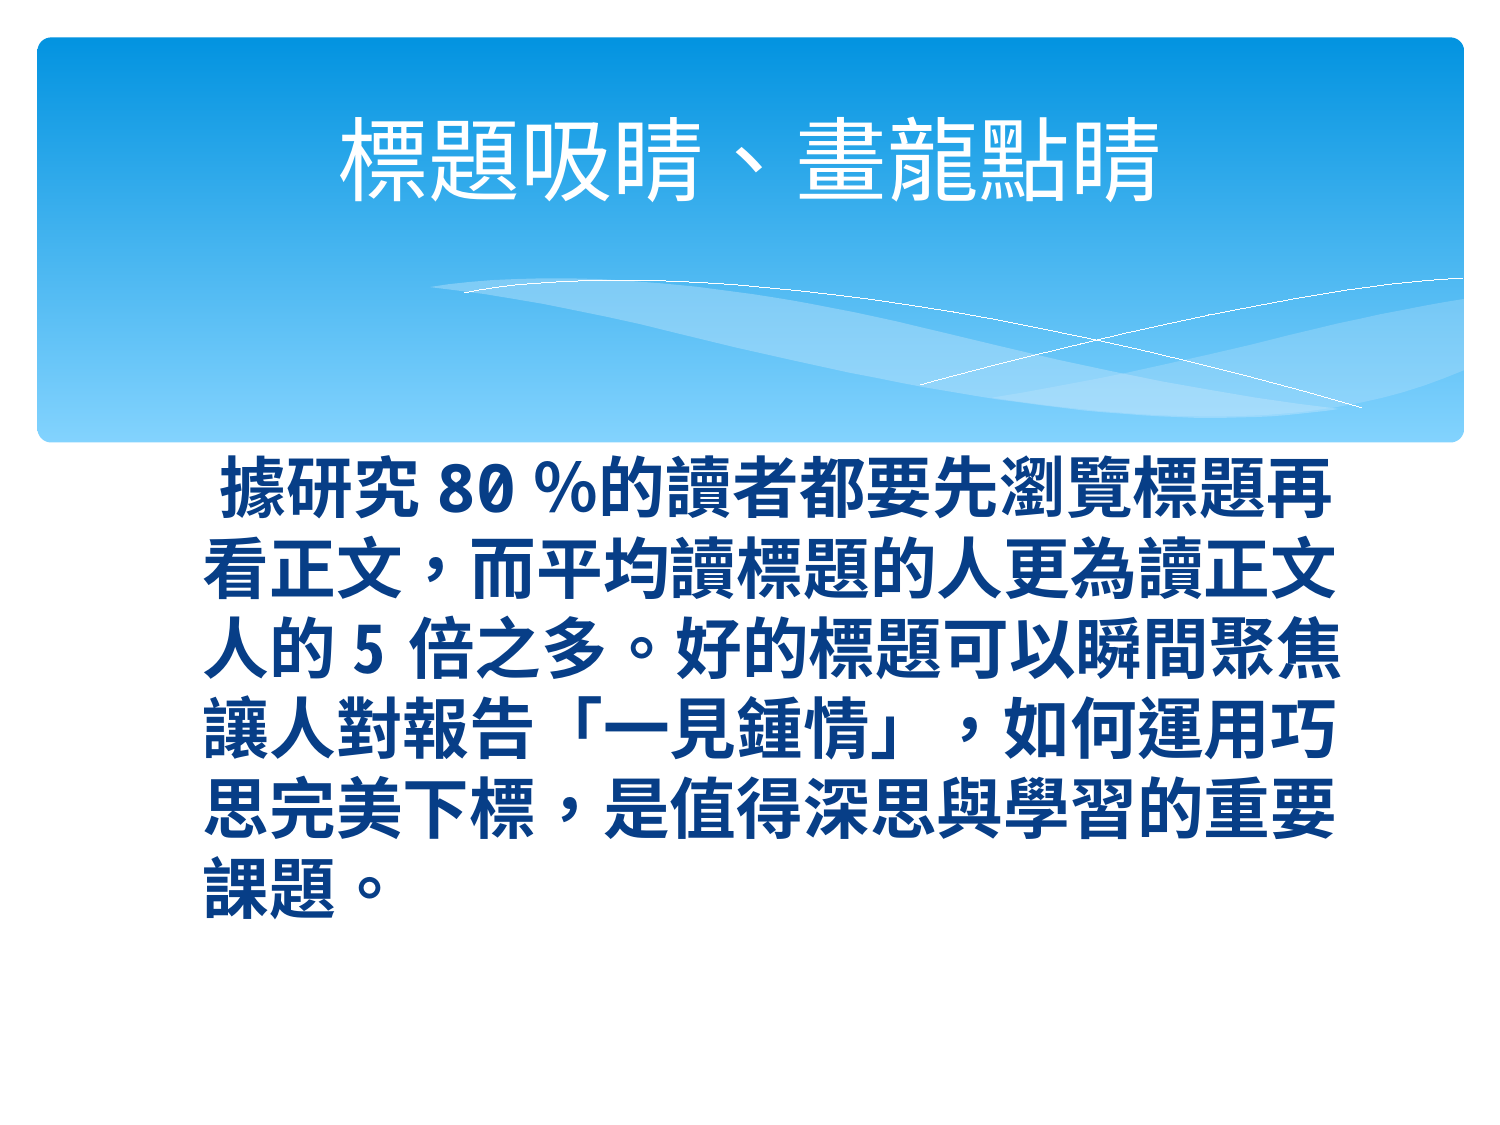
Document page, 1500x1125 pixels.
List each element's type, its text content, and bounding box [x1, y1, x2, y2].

list 據研究80％的讀者都要先瀏覽標題再看正文，而平均讀標題的人更為讀正文人的5倍之多。好的標題可以瞬間聚焦讓人對報告「一見鍾情」，如何運用巧思完美下標，是值得深思與學習的重要課題。 [142, 438, 1359, 1005]
title 標題吸睛、畫龍點睛 [75, 55, 1426, 261]
